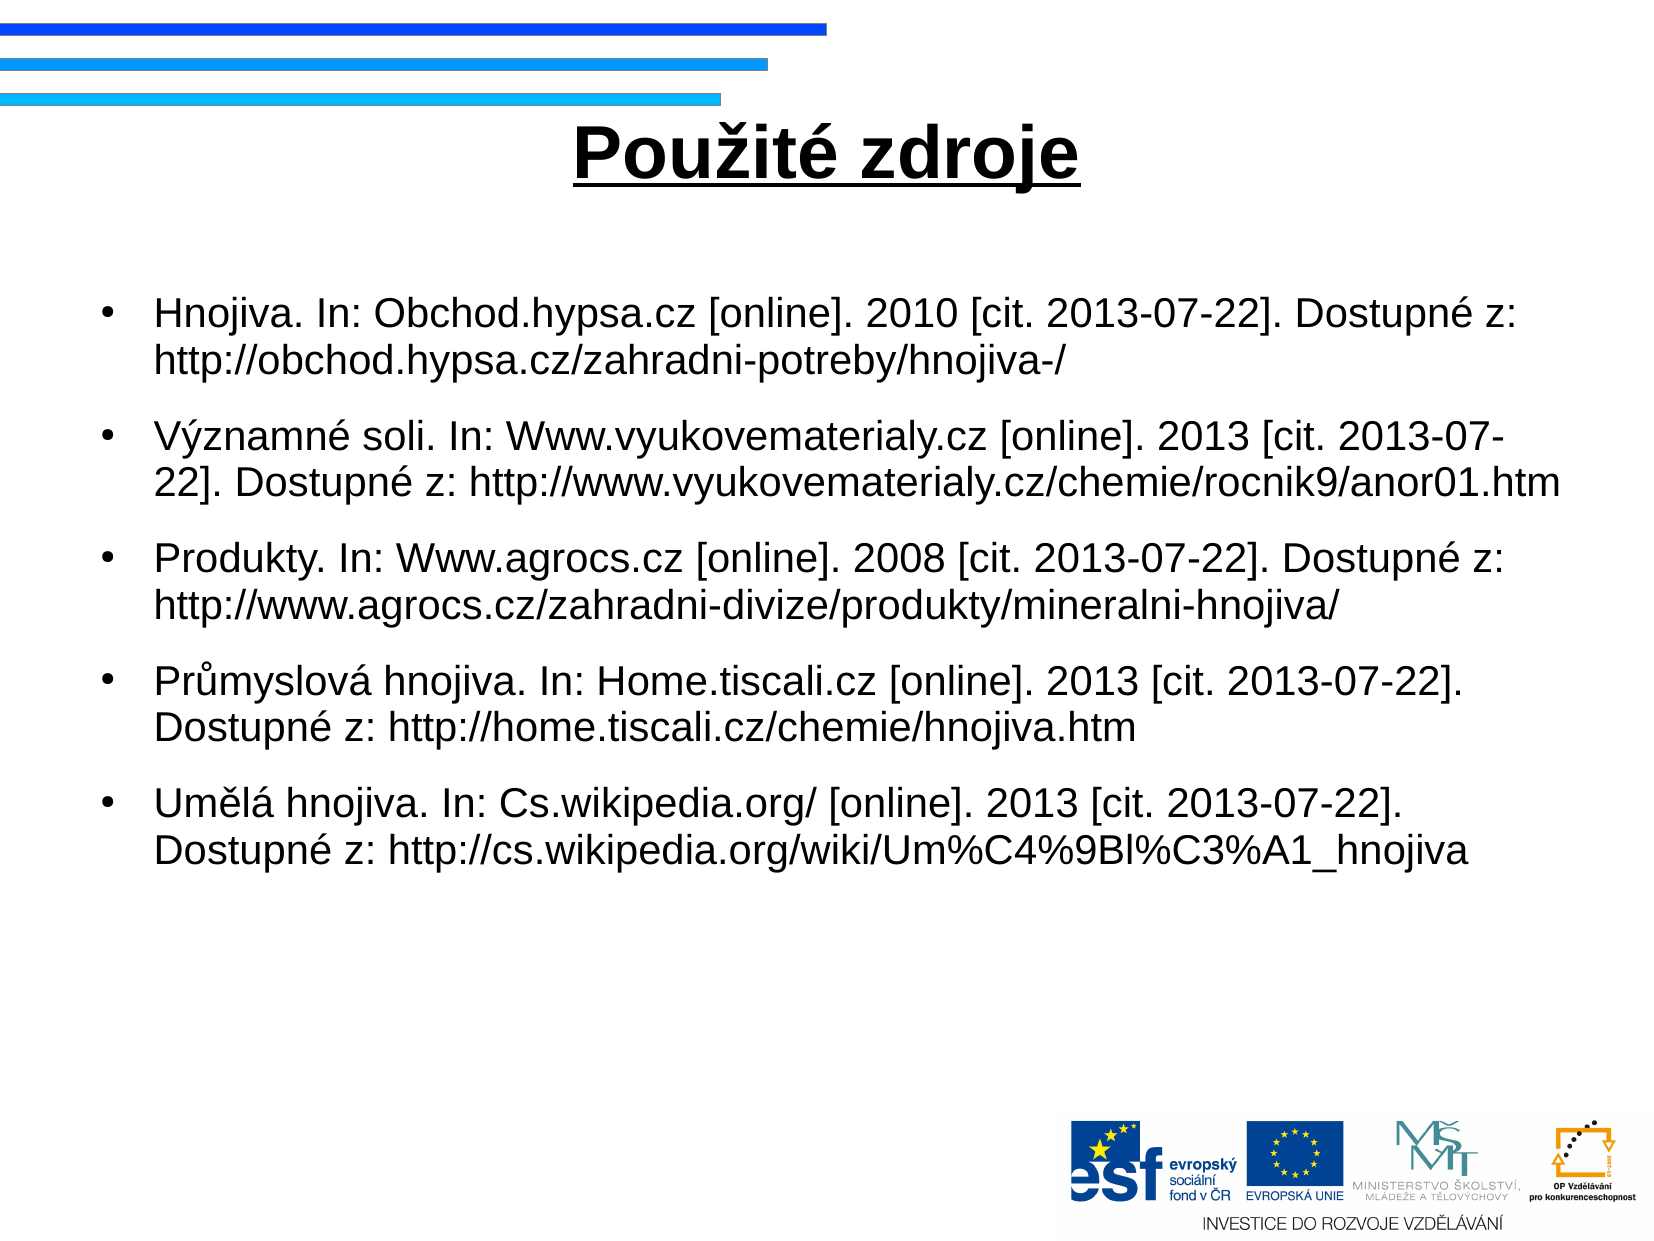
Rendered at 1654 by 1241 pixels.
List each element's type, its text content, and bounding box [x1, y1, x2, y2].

list Hnojiva. In: Obchod.hypsa.cz [online]. 2010 [cit. 2013-07-22]. Dostupné z: http://obchod.hypsa.cz/zahradni-potreby/hnojiva-/ Významné soli. In: Www.vyukovematerialy.cz [online]. 2013 [cit. 2013-07-22]. Dostupné z: http://www.vyukovematerialy.cz/chemie/rocnik9/anor01.htm Produkty. In: Www.agrocs.cz [online]. 2008 [cit. 2013-07-22]. Dostupné z: http://www.agrocs.cz/zahradni-divize/produkty/mineralni-hnojiva/ Průmyslová hnojiva. In: Home.tiscali.cz [online]. 2013 [cit. 2013-07-22]. Dostupné z: http://home.tiscali.cz/chemie/hnojiva.htm Umělá hnojiva. In: Cs.wikipedia.org/ [online]. 2013 [cit. 2013-07-22]. Dostupné z: http://cs.wikipedia.org/wiki/Um%C4%9Bl%C3%A1_hnojiva [82, 290, 1571, 1109]
text_box [0, 58, 768, 71]
text_box [0, 23, 827, 36]
text_box [0, 93, 721, 106]
picture [1053, 1109, 1654, 1241]
title Použité zdroje [82, 49, 1571, 257]
